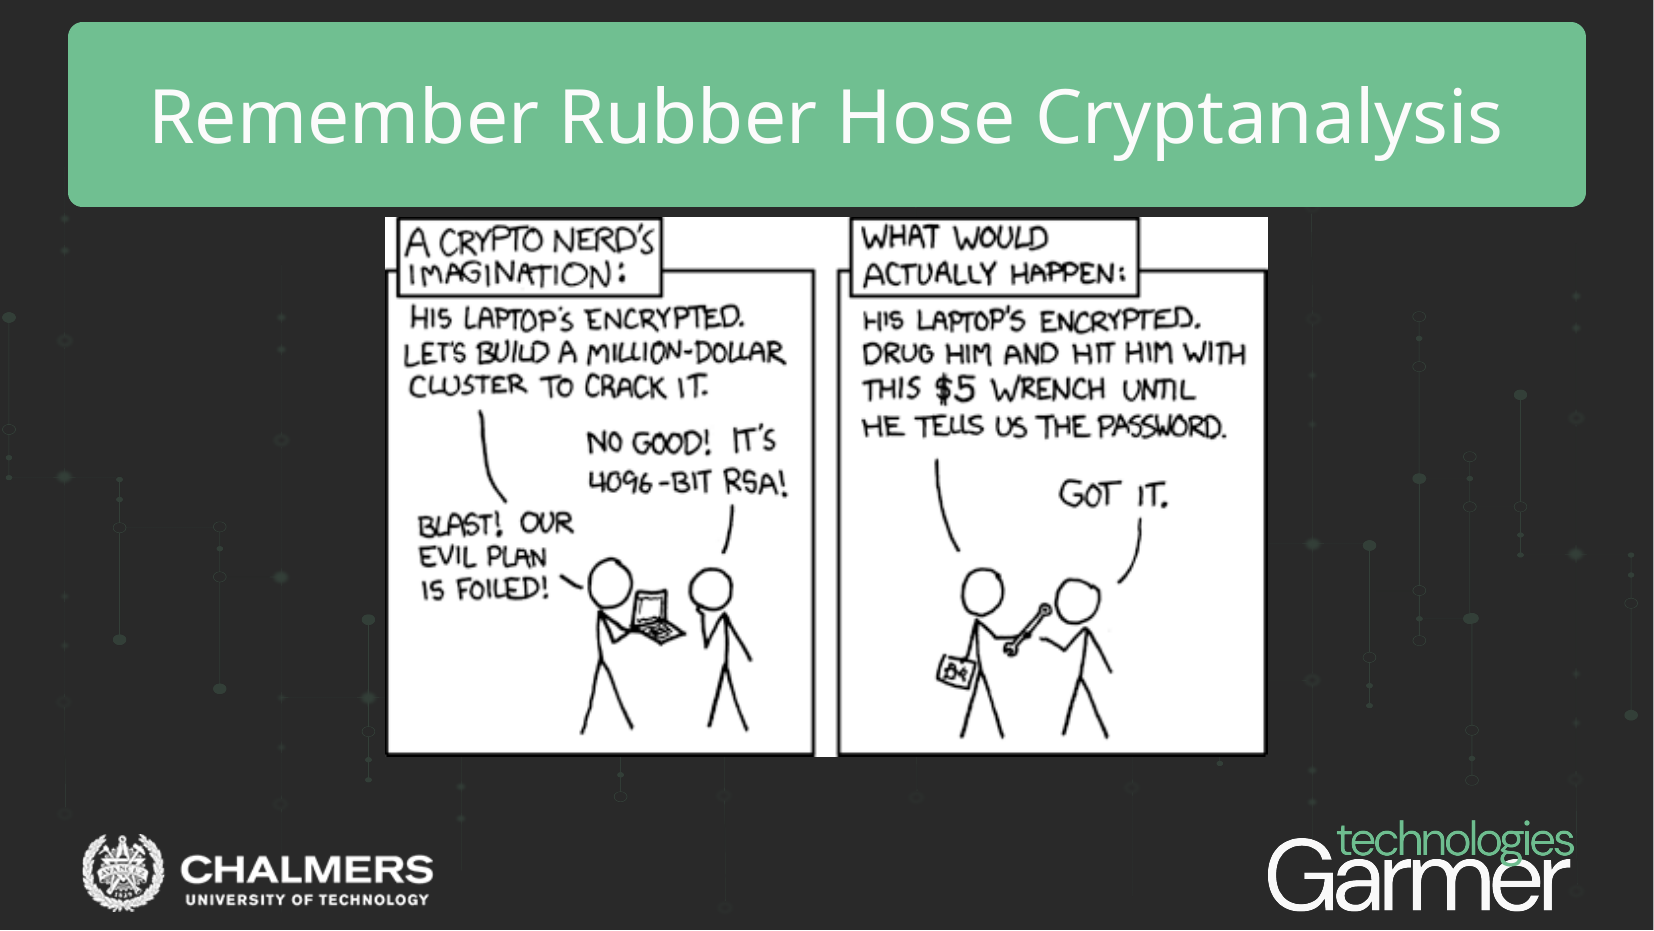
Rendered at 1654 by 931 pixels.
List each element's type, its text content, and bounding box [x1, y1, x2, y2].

picture [1246, 807, 1607, 912]
title Remember Rubber Hose Cryptanalysis [82, 37, 1571, 193]
picture [385, 217, 1268, 758]
picture [82, 834, 443, 912]
